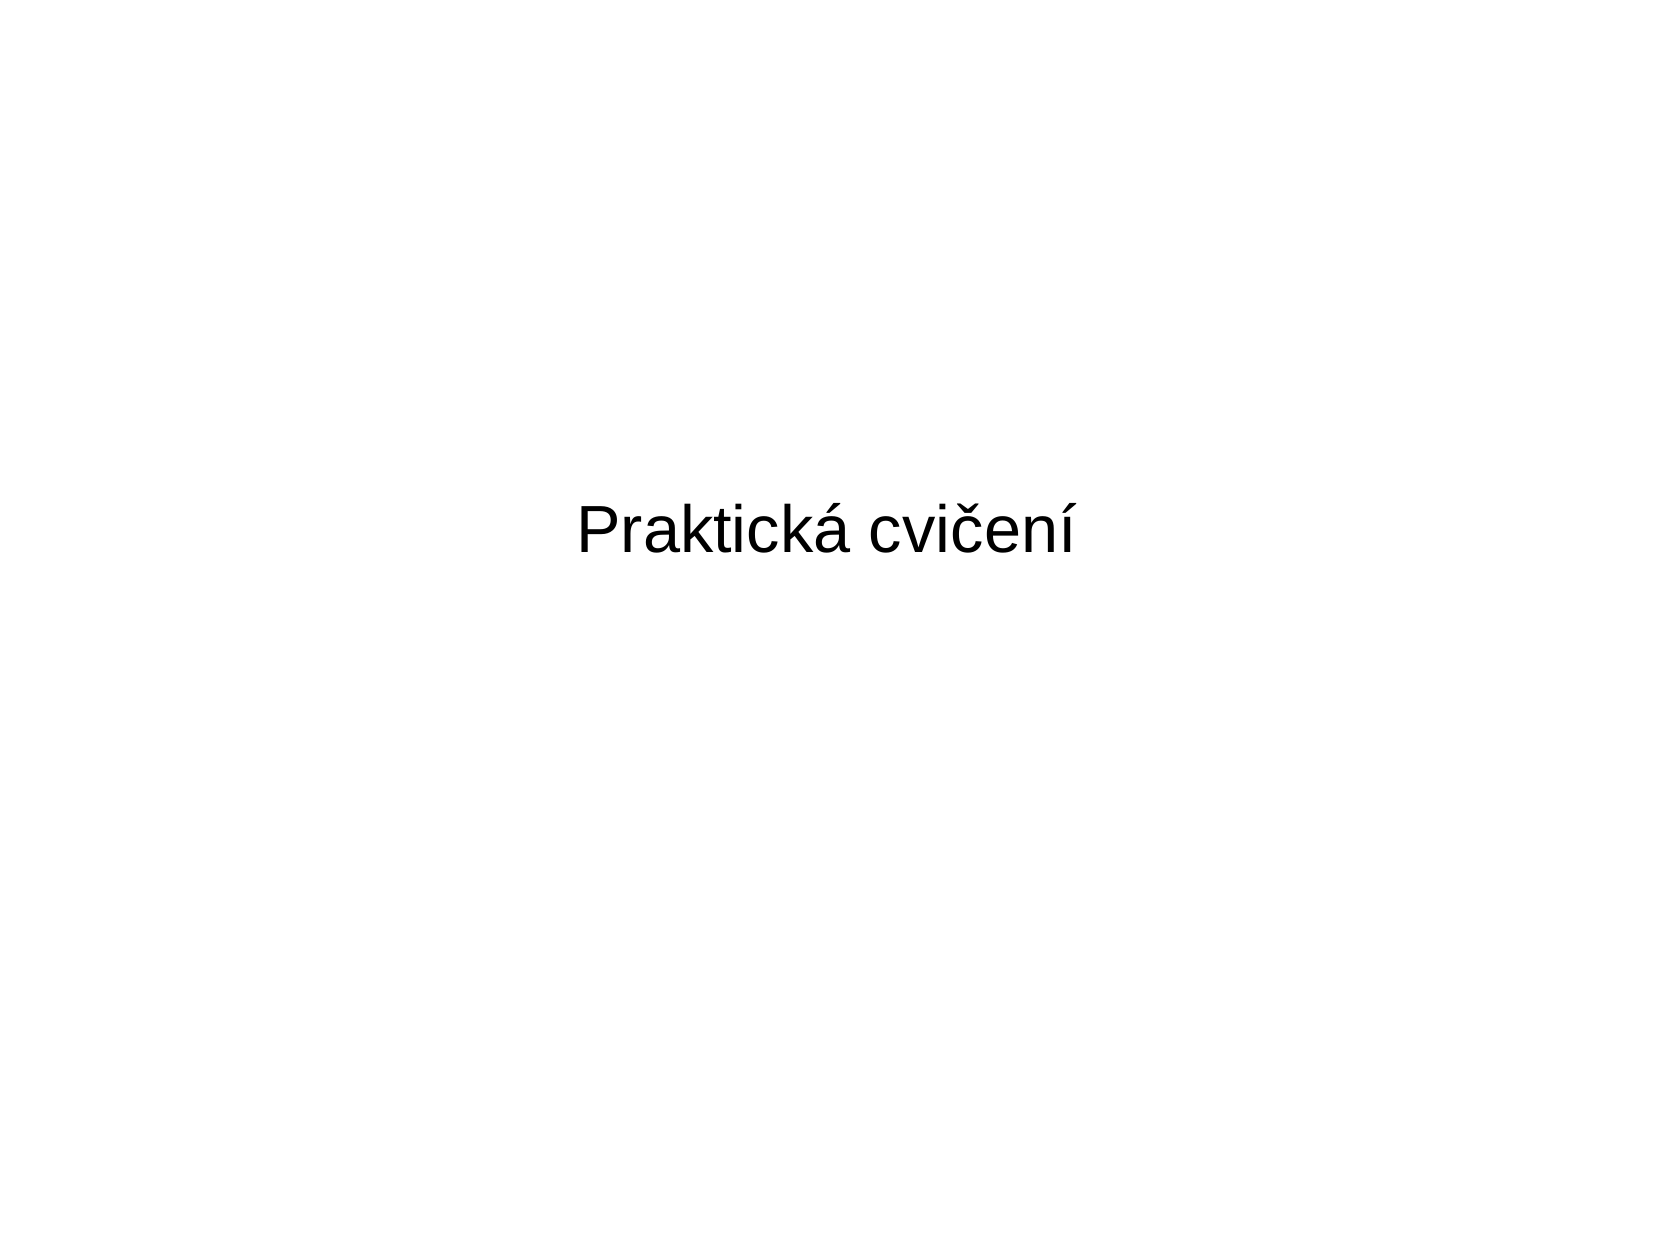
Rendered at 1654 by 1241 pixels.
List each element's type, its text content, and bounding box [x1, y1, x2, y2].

subtitle Praktická cvičení [82, 49, 1571, 1010]
